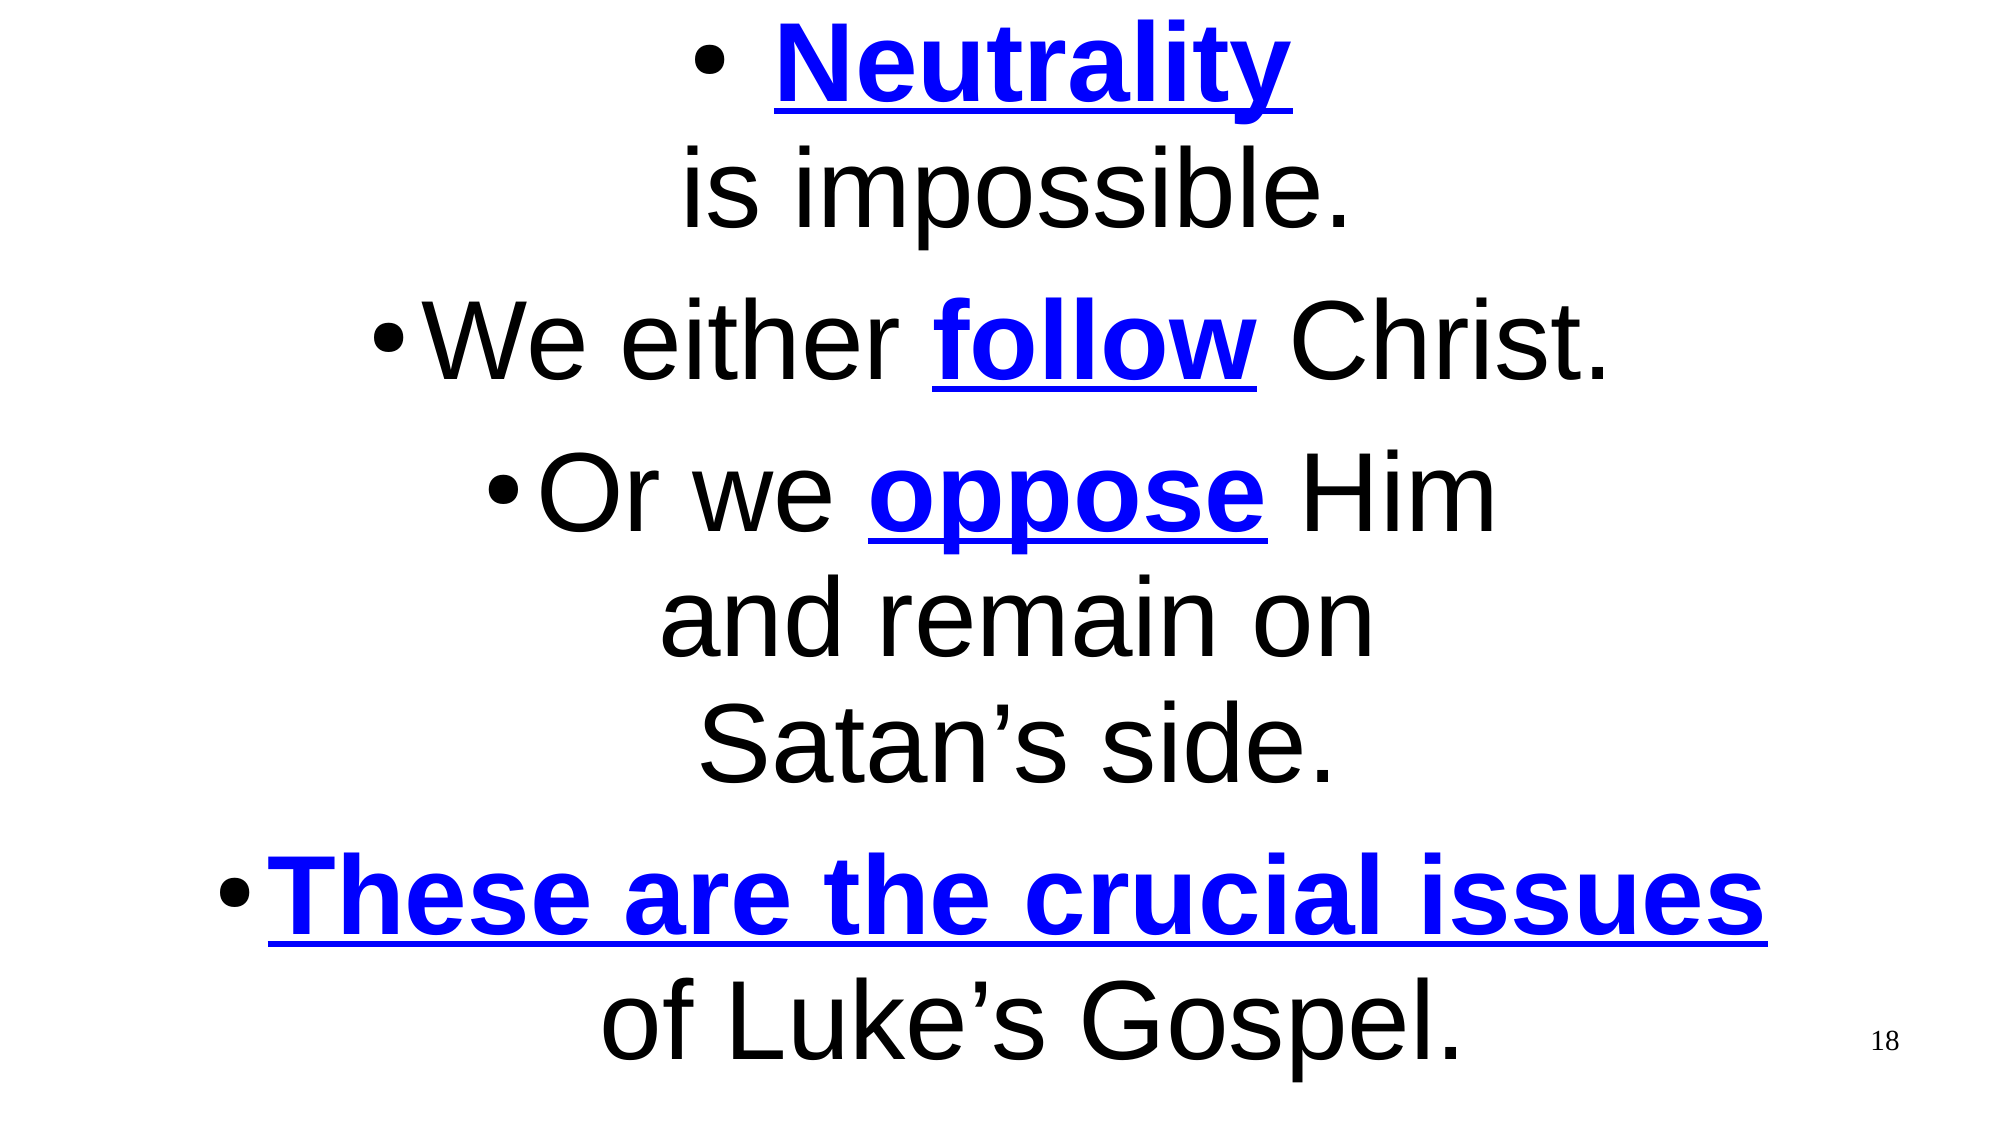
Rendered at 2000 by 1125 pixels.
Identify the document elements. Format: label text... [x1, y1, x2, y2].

list Neutrality is impossible. We either follow Christ. Or we oppose Him and remain on Satan’s side. These are the crucial issues of Luke’s Gospel. [0, 0, 1996, 1123]
